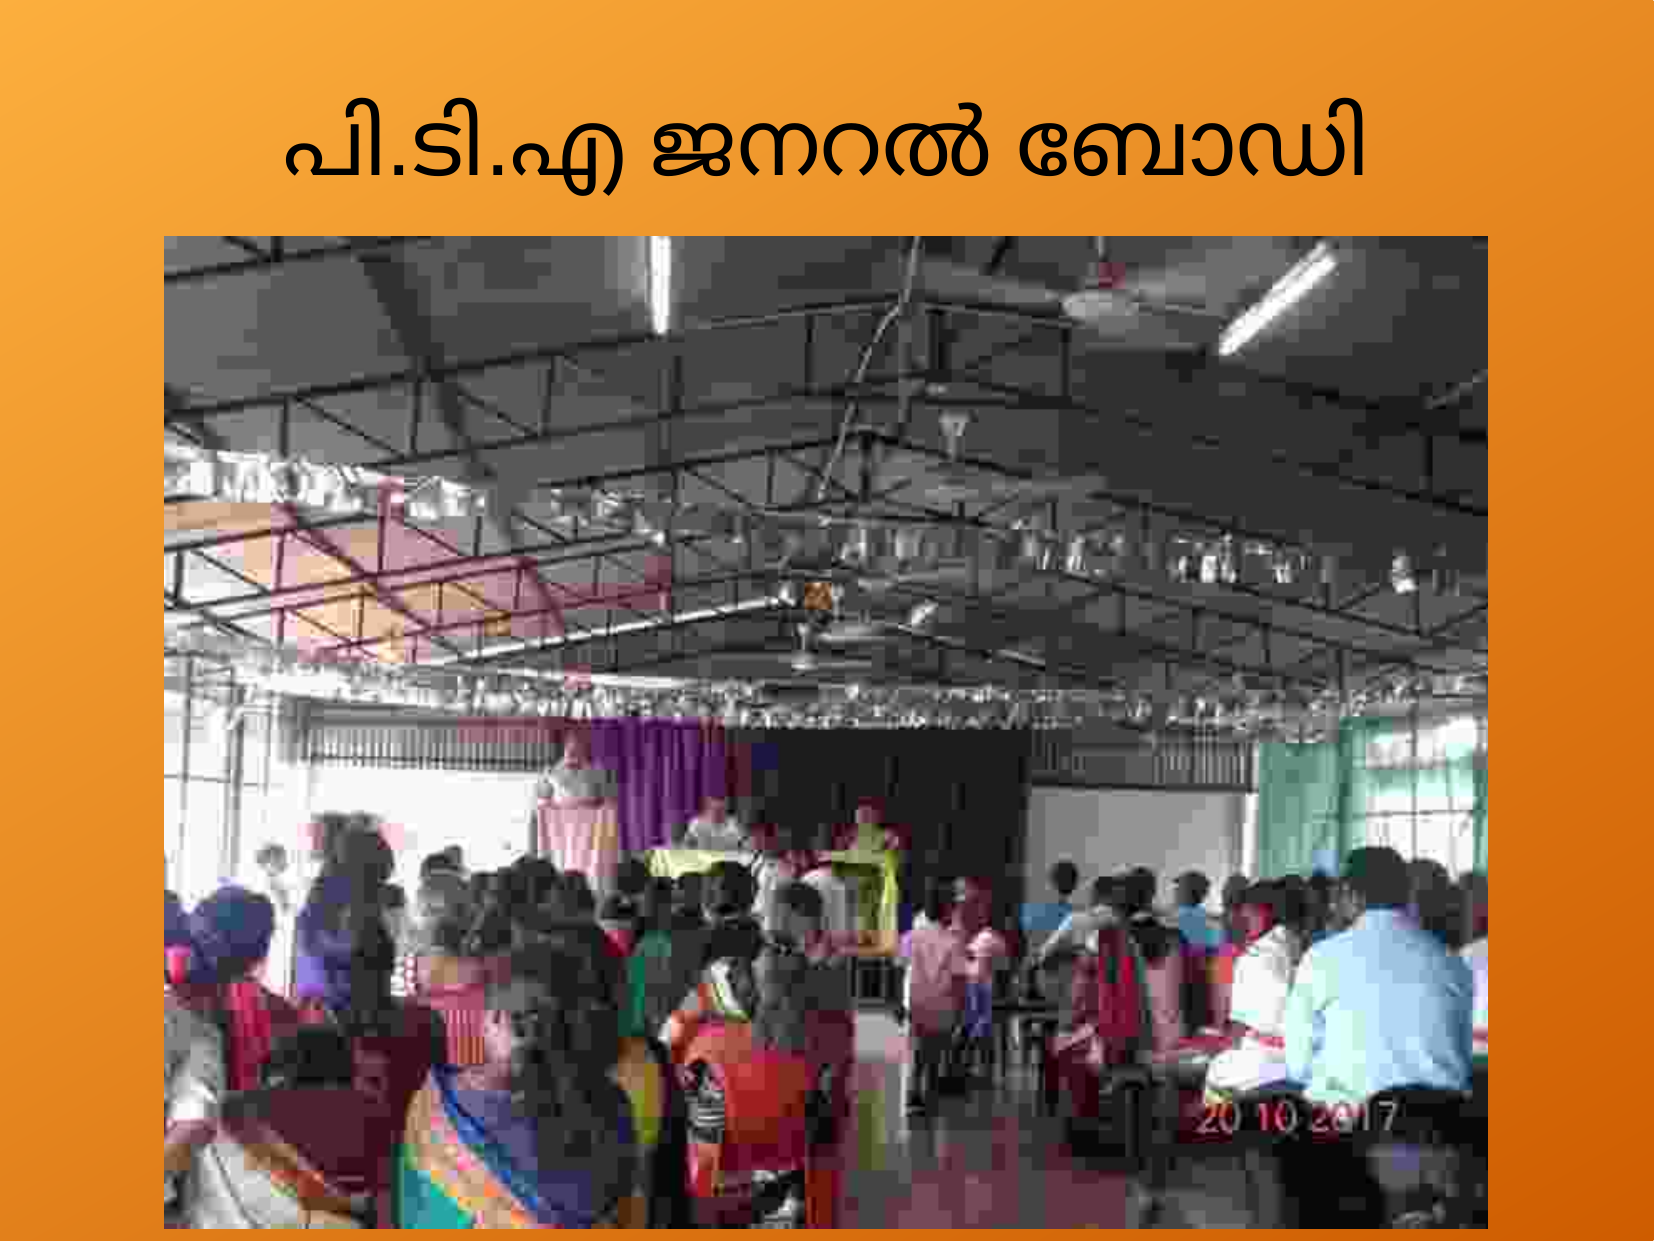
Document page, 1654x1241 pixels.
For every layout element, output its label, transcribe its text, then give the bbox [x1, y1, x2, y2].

title പി.ടി.എ ജനറല്‍ ബോഡി [82, 49, 1571, 257]
picture [164, 236, 1488, 1229]
